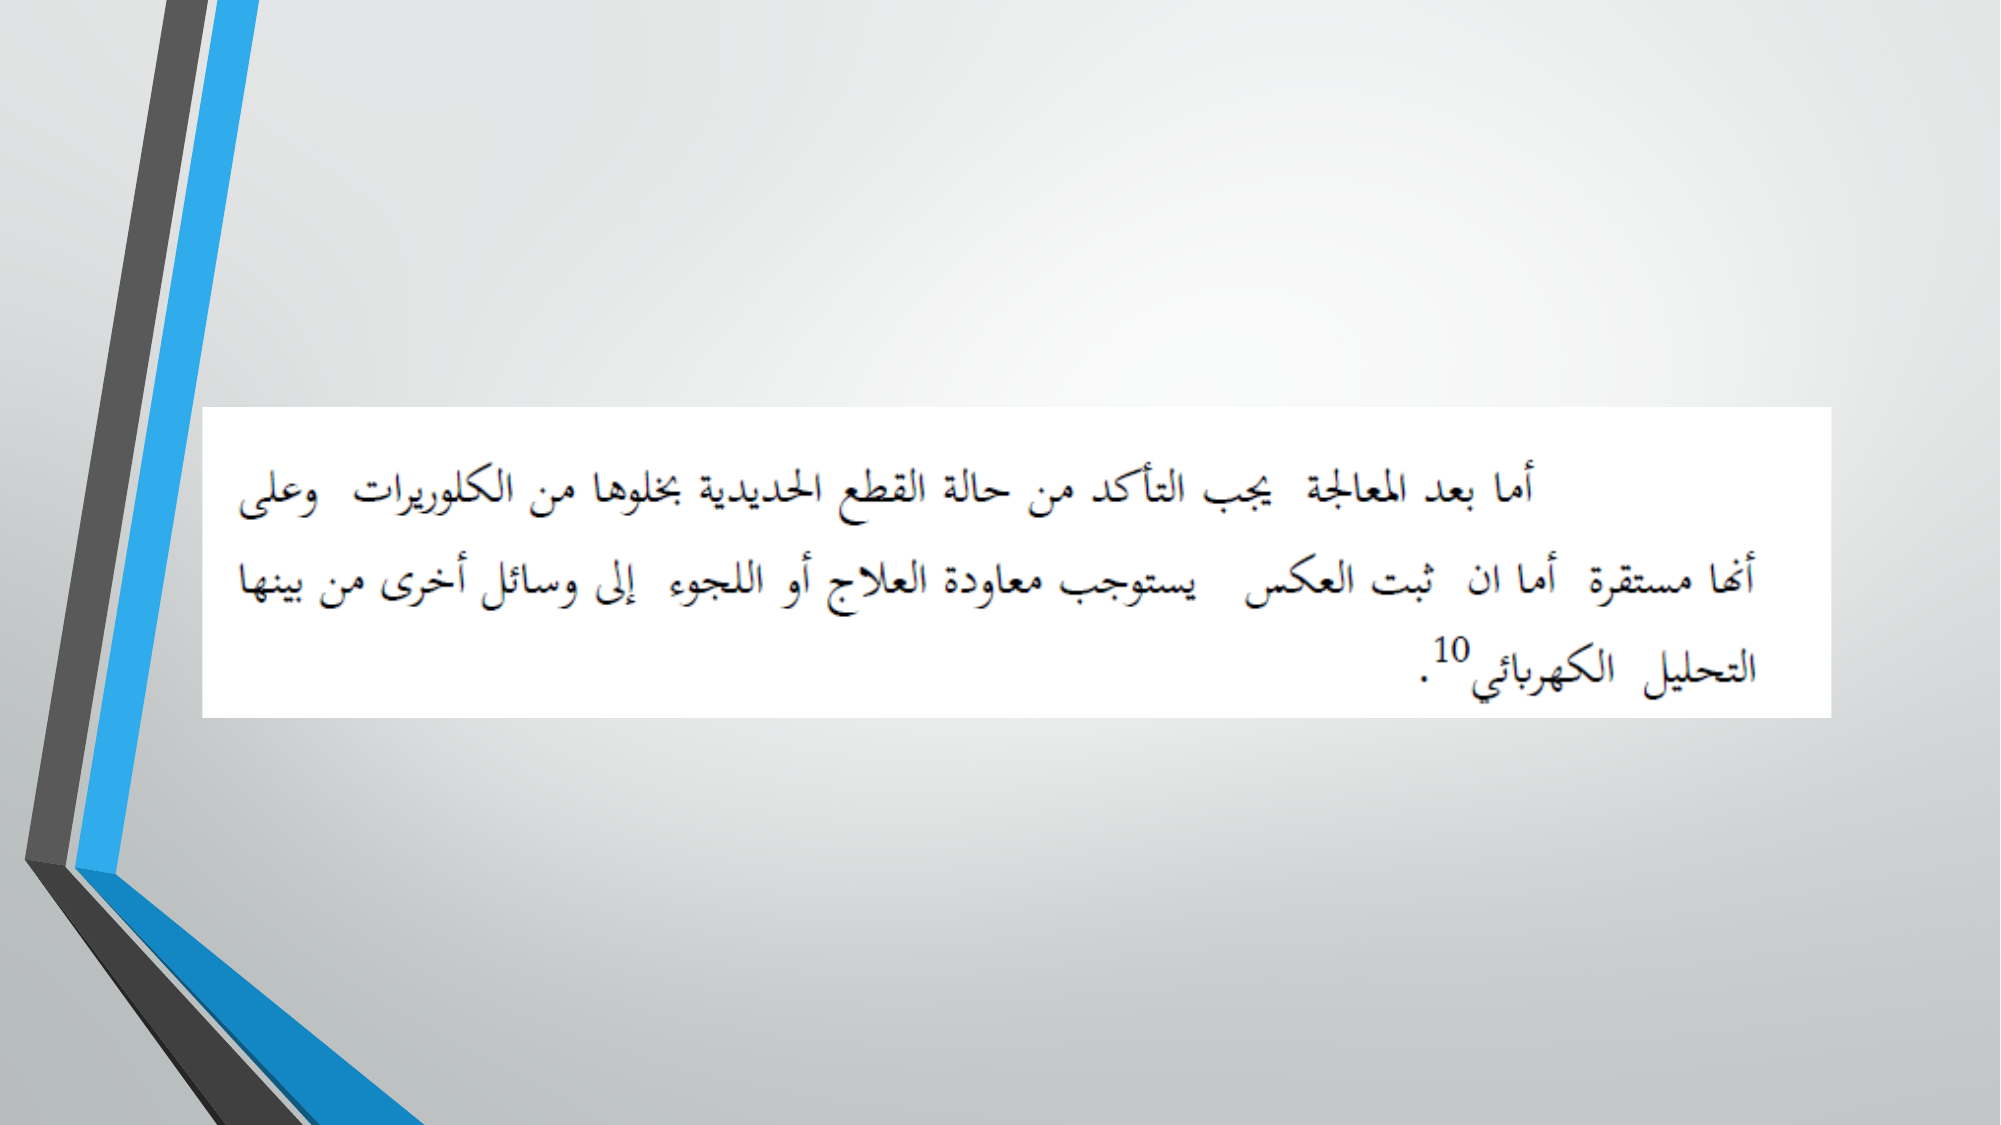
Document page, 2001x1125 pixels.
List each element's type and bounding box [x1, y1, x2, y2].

picture [202, 407, 1832, 718]
